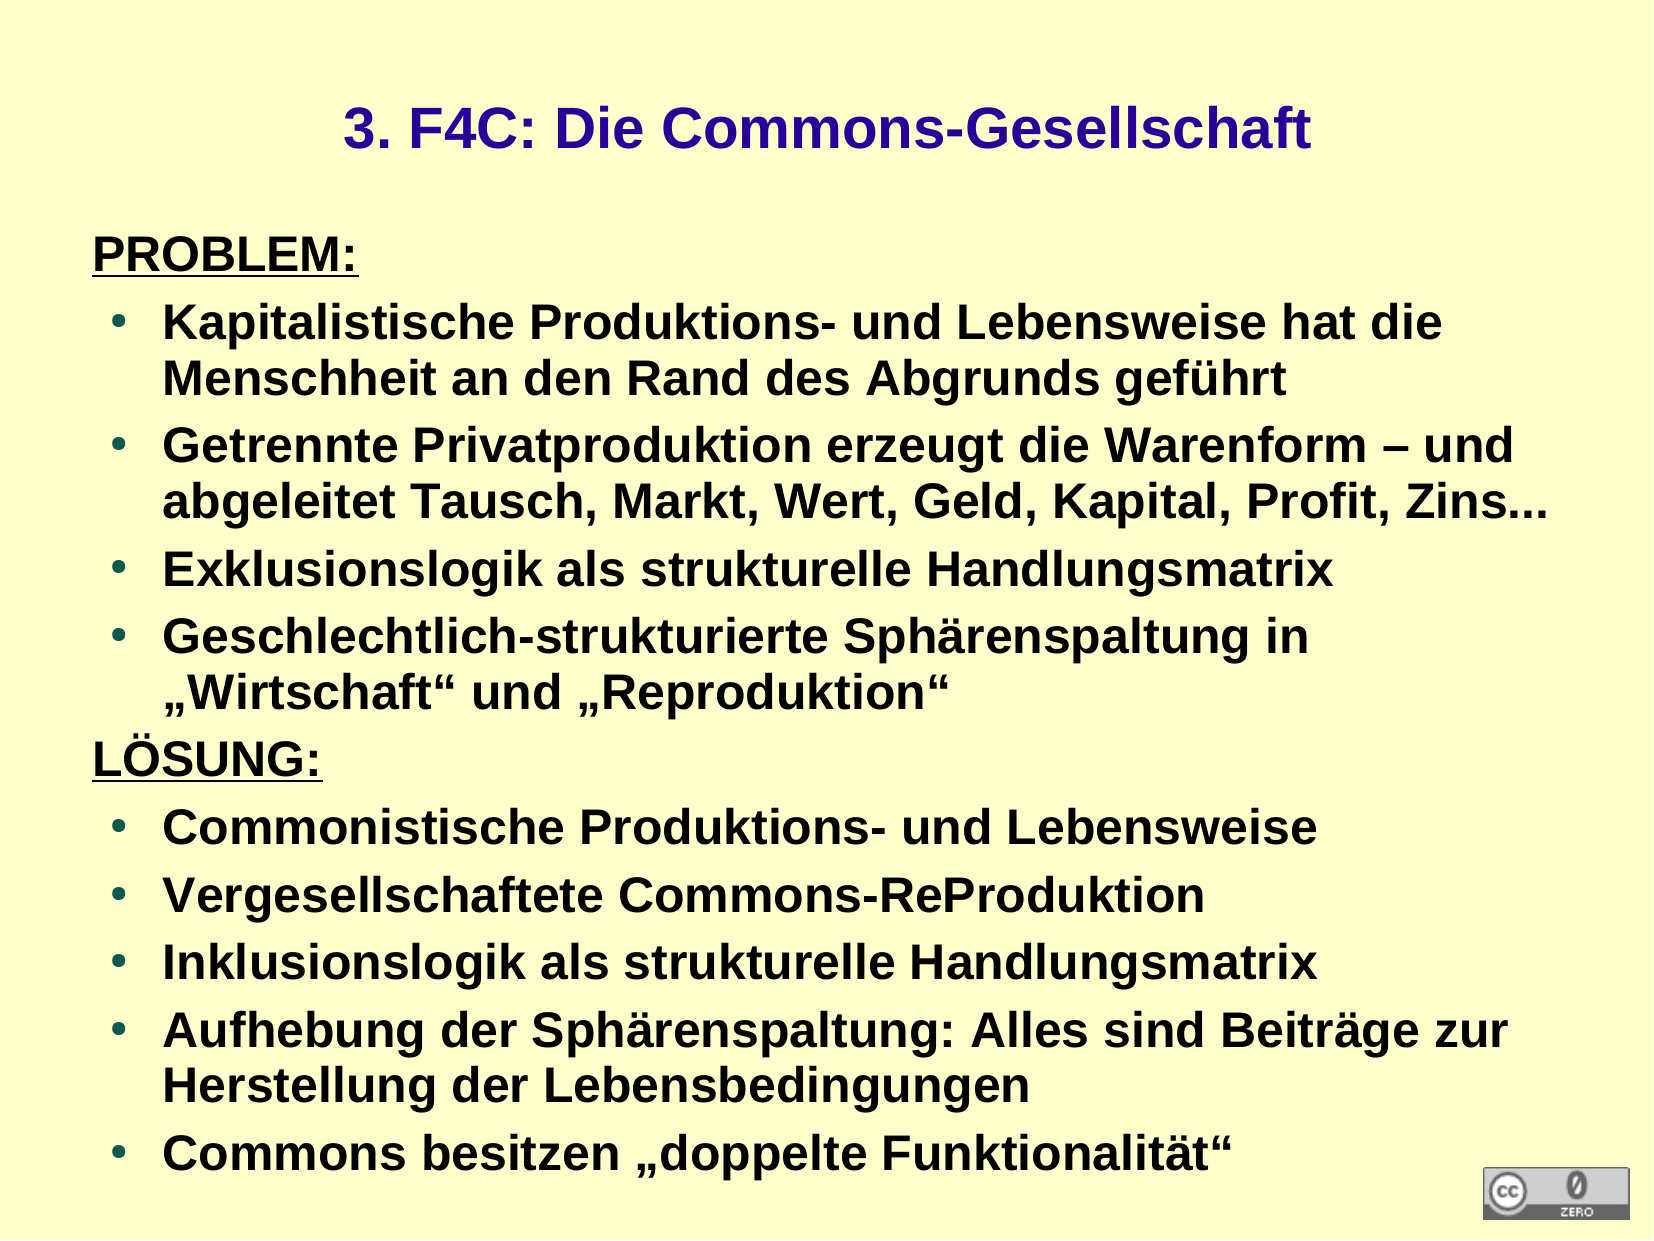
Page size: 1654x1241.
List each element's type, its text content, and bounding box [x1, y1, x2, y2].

picture [1483, 1167, 1630, 1220]
list PROBLEM: Kapitalistische Produktions- und Lebensweise hat die Menschheit an den Rand des Abgrunds geführt Getrennte Privatproduktion erzeugt die Warenform – und abgeleitet Tausch, Markt, Wert, Geld, Kapital, Profit, Zins... Exklusionslogik als strukturelle Handlungsmatrix Geschlechtlich-strukturierte Sphärenspaltung in „Wirtschaft“ und „Reproduktion“ LÖSUNG: Commonistische Produktions- und Lebensweise Vergesellschaftete Commons-ReProduktion Inklusionslogik als strukturelle Handlungsmatrix Aufhebung der Sphärenspaltung: Alles sind Beiträge zur Herstellung der Lebensbedingungen Commons besitzen „doppelte Funktionalität“ [92, 226, 1565, 1190]
title 3. F4C: Die Commons-Gesellschaft [86, 49, 1571, 207]
